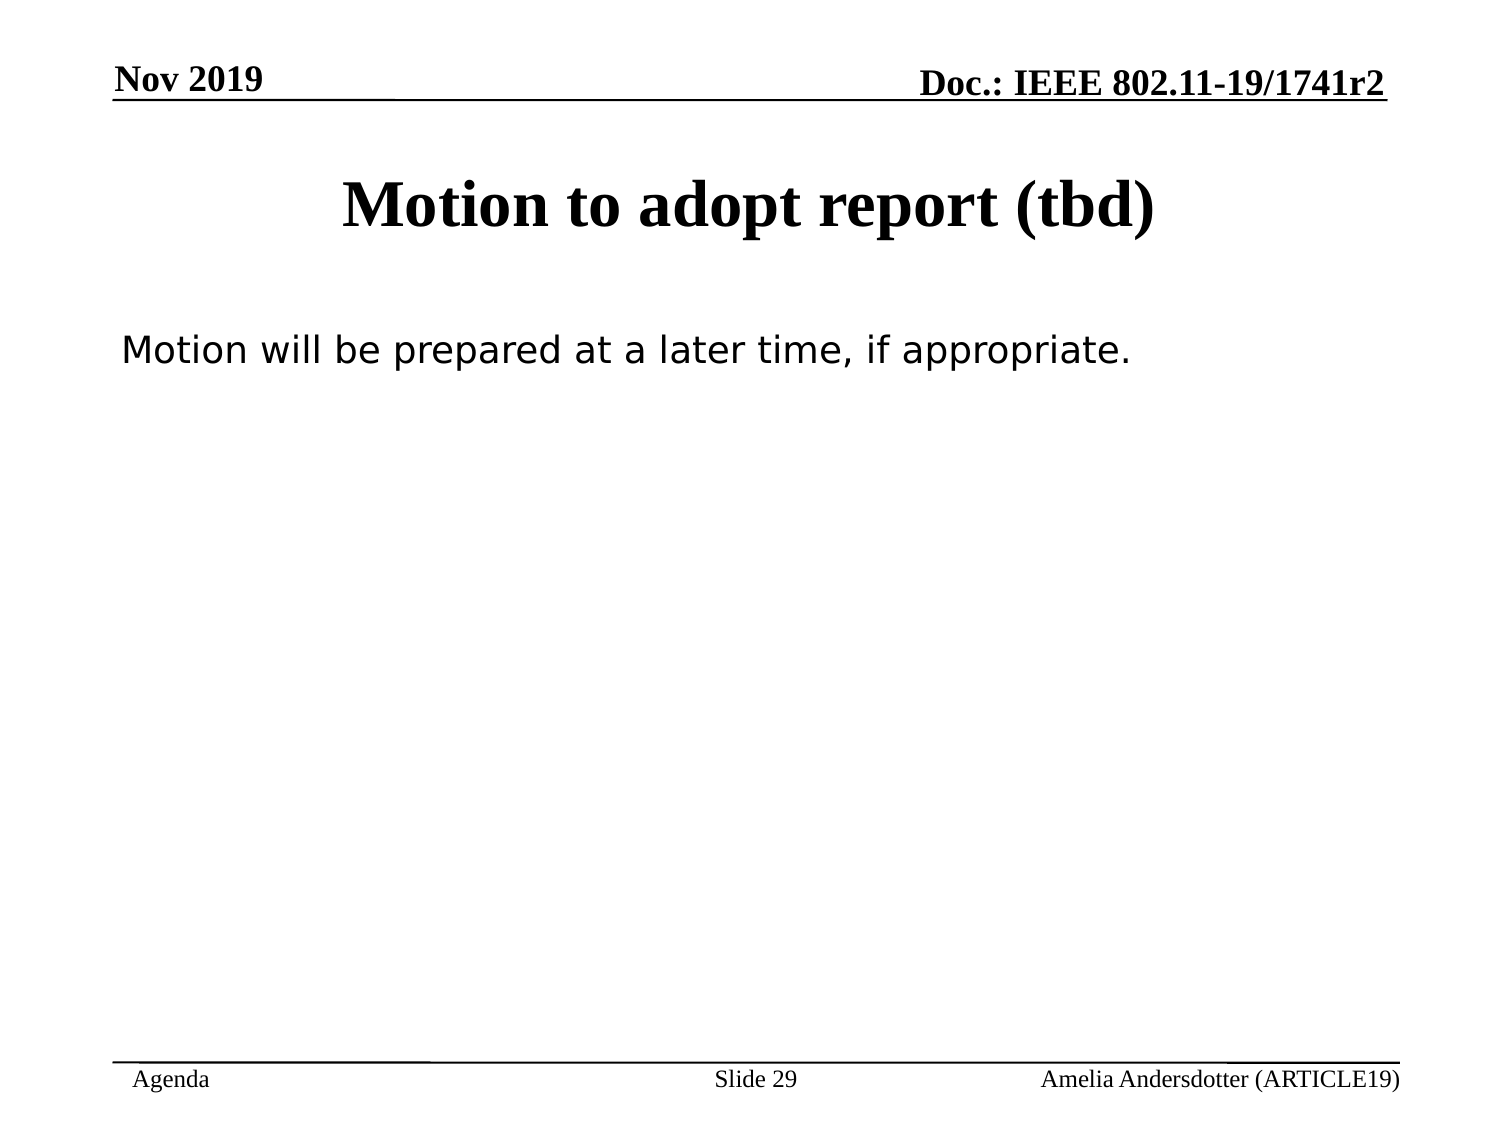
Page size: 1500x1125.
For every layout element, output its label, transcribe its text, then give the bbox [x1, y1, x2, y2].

text_box Motion to adopt report (tbd) [112, 112, 1387, 287]
text_box Nov 2019 [114, 54, 422, 99]
text_box Motion will be prepared at a later time, if appropriate. [106, 318, 1359, 379]
text_box Amelia Andersdotter (ARTICLE19) [878, 1062, 1401, 1092]
text_box Slide <number> [712, 1062, 799, 1122]
